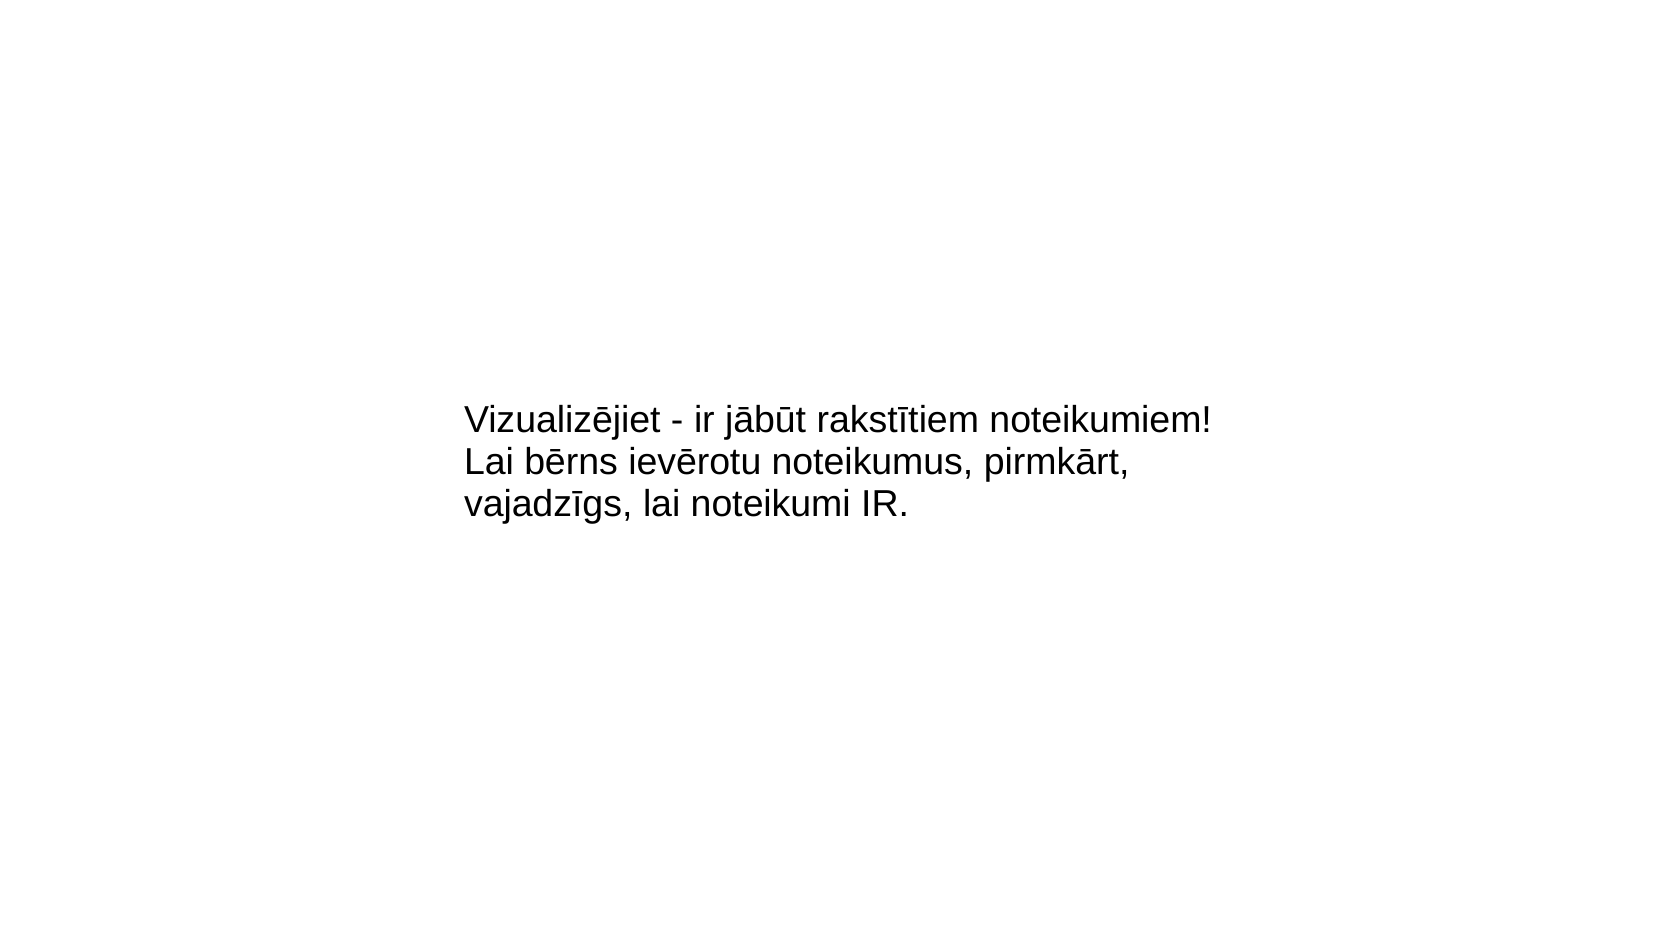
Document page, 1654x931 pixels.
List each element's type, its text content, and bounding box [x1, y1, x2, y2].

text_box Vizualizējiet - ir jābūt rakstītiem noteikumiem! Lai bērns ievērotu noteikumus, pirmkārt, vajadzīgs, lai noteikumi IR. [449, 390, 1228, 532]
